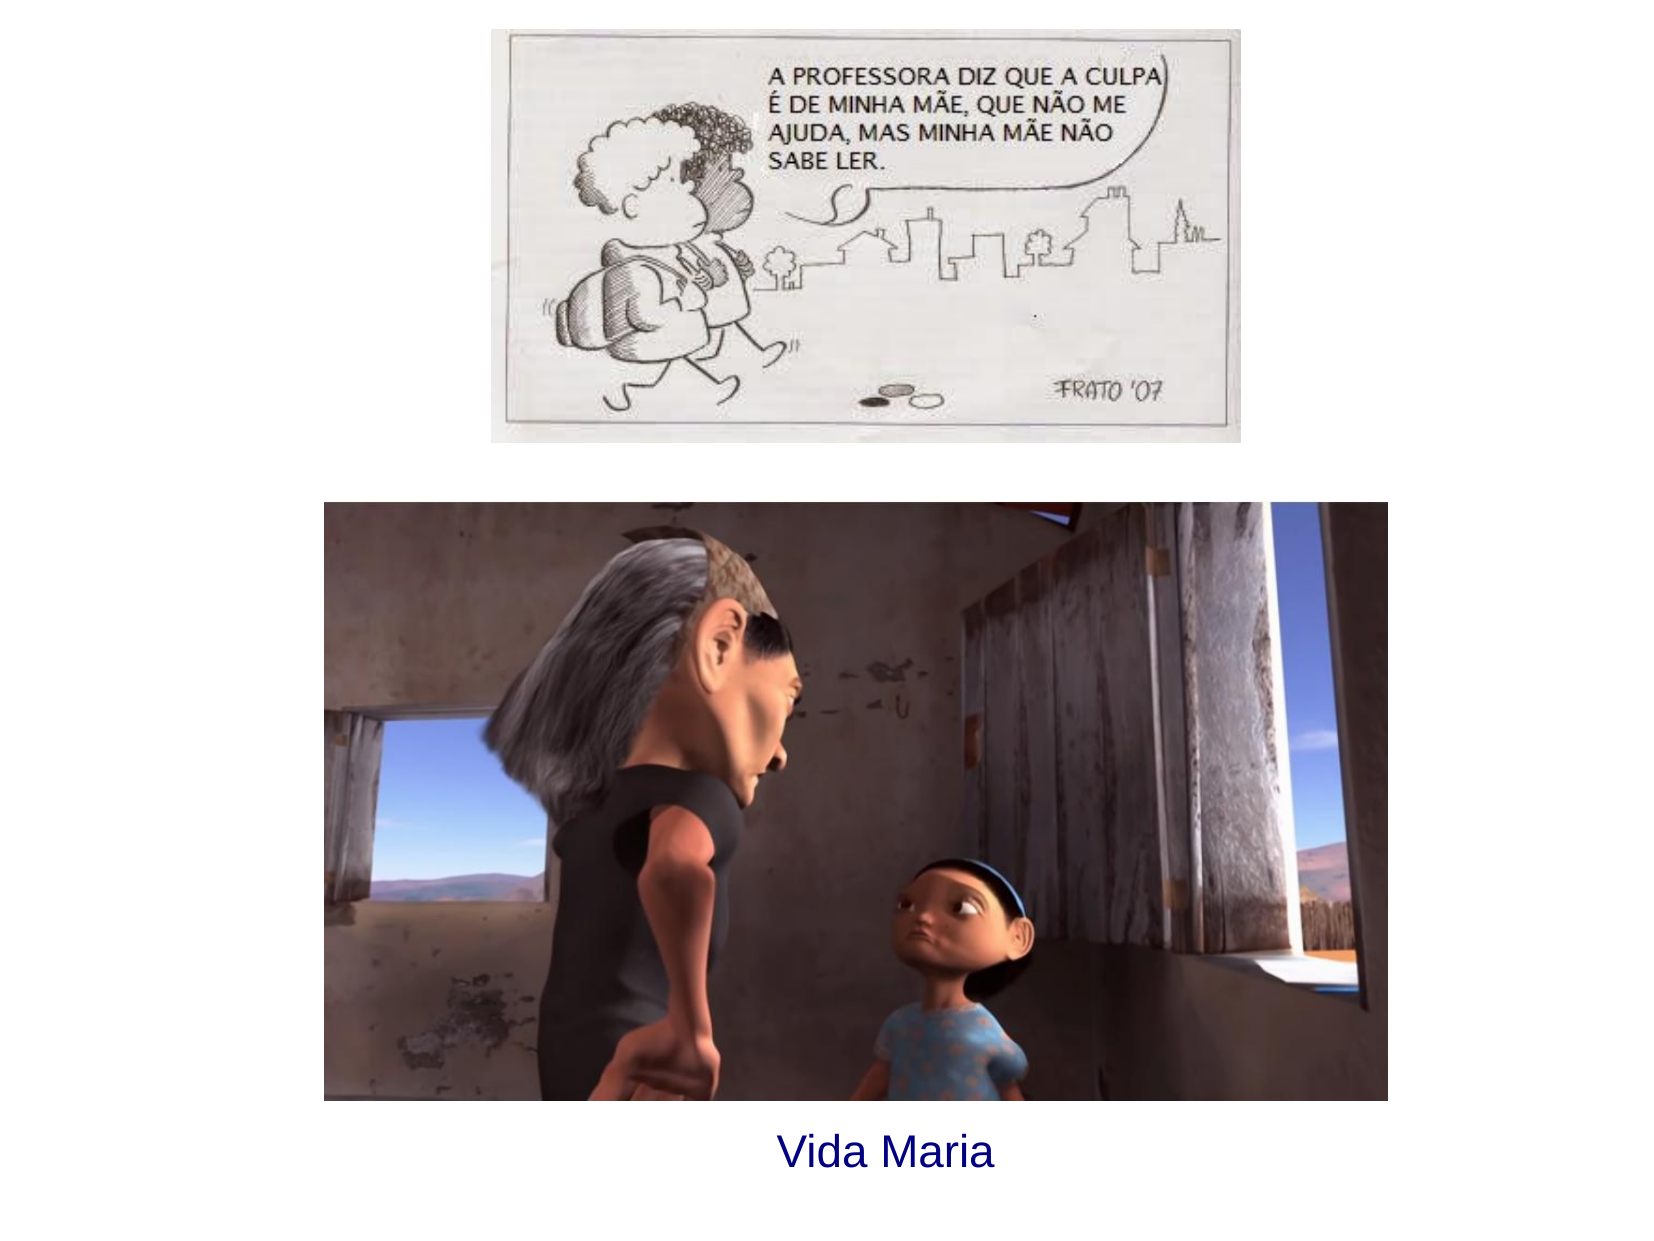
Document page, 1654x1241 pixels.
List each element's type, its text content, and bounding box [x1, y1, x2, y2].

text_box Vida Maria [649, 1122, 1123, 1182]
picture [491, 29, 1241, 443]
picture [324, 501, 1388, 1101]
